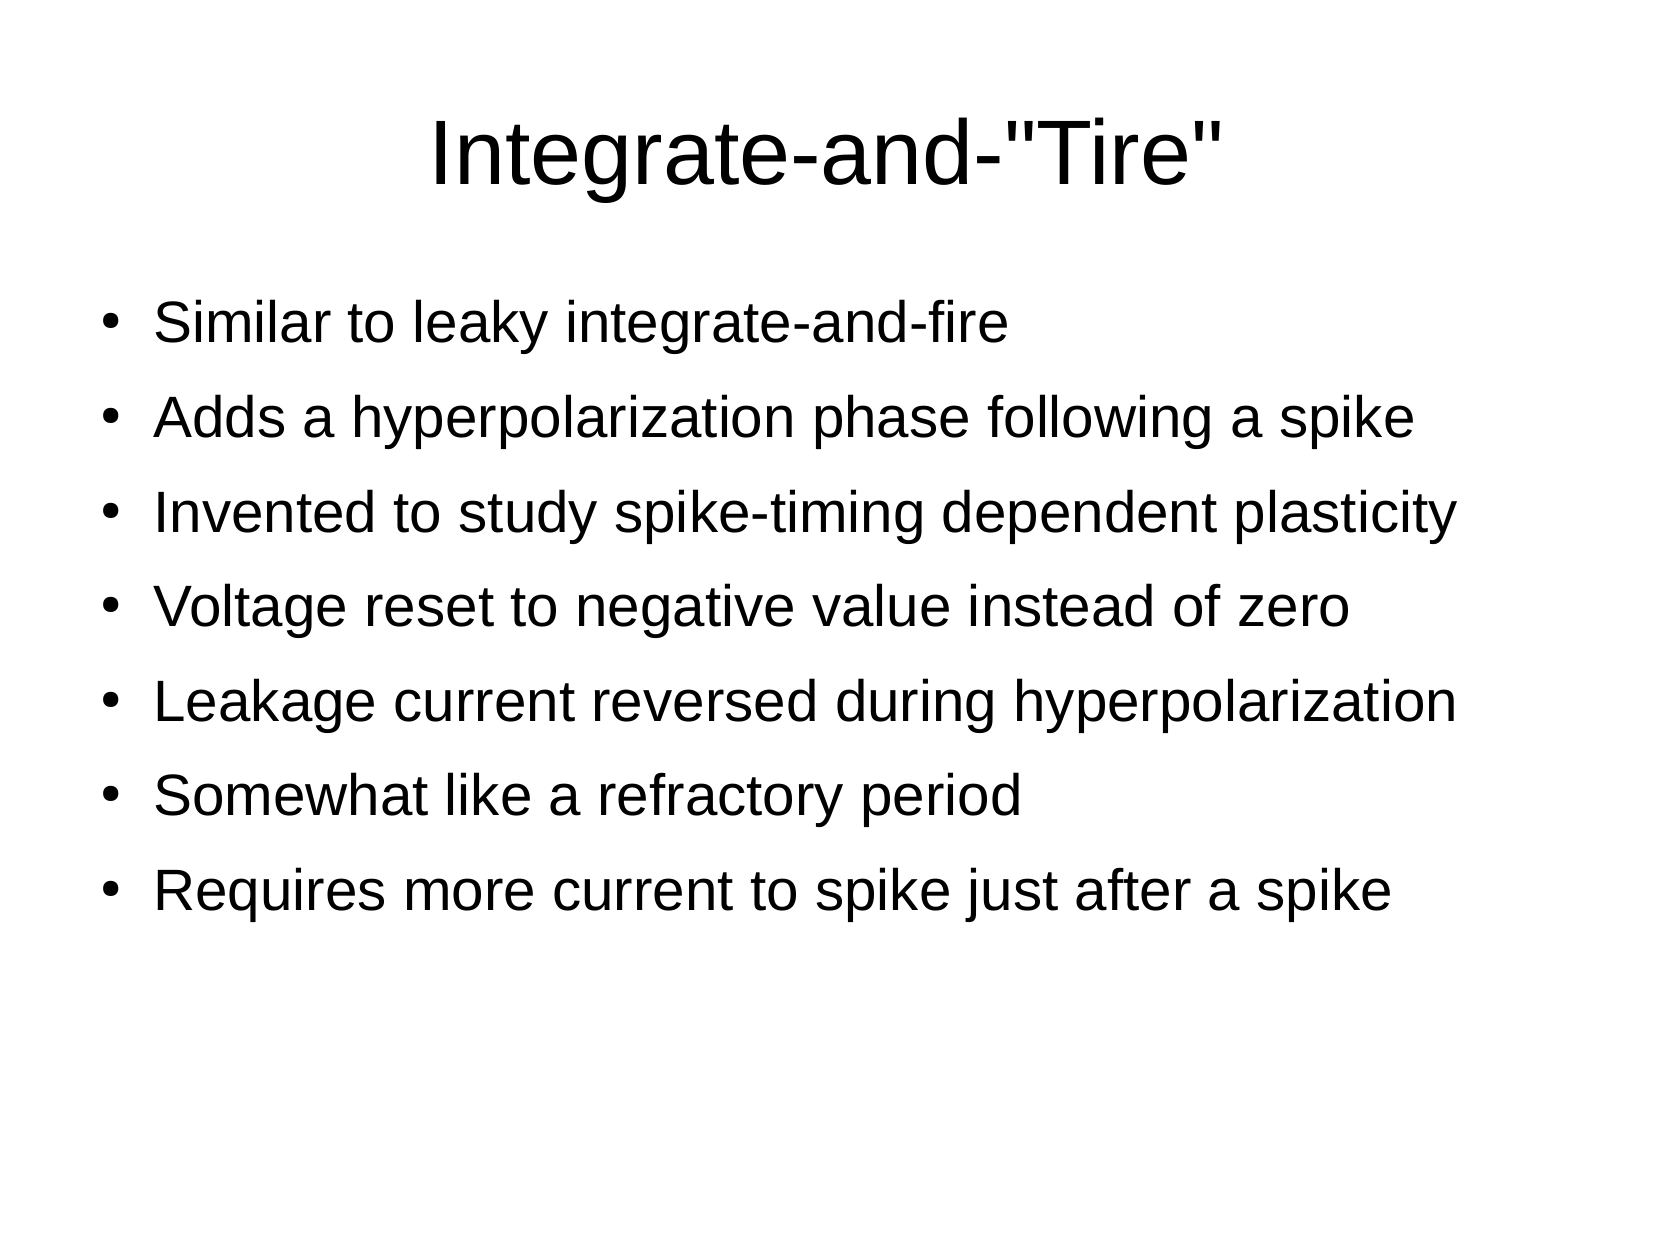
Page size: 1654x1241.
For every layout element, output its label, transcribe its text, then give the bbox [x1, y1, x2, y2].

title Integrate-and-"Tire" [82, 49, 1571, 257]
list Similar to leaky integrate-and-fire Adds a hyperpolarization phase following a spike Invented to study spike-timing dependent plasticity Voltage reset to negative value instead of zero Leakage current reversed during hyperpolarization Somewhat like a refractory period Requires more current to spike just after a spike [82, 290, 1571, 1109]
